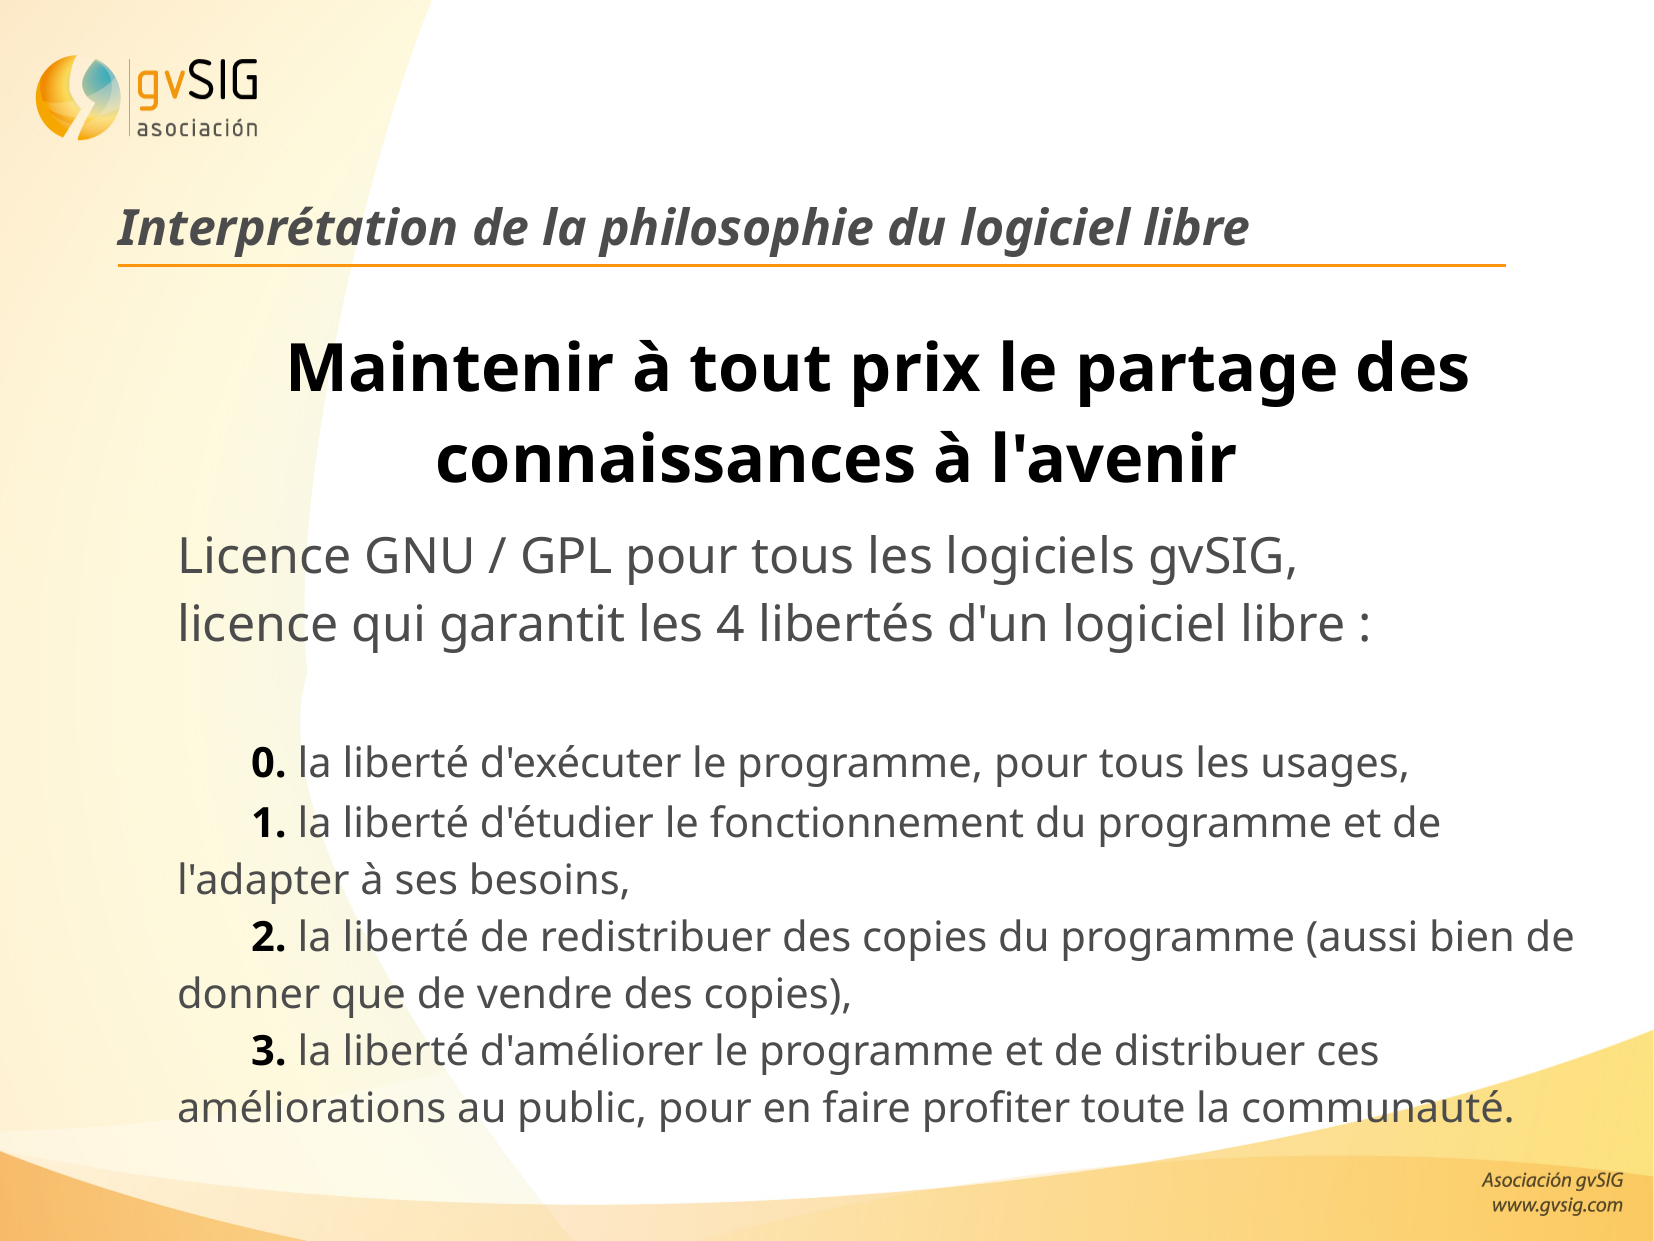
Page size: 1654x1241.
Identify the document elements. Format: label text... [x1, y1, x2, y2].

title Interprétation de la philosophie du logiciel libre [118, 177, 1607, 276]
text_box Licence GNU / GPL pour tous les logiciels gvSIG, licence qui garantit les 4 libertés d'un logiciel libre : 0. la liberté d'exécuter le programme, pour tous les usages, 1. la liberté d'étudier le fonctionnement du programme et de l'adapter à ses besoins, 2. la liberté de redistribuer des copies du programme (aussi bien de donner que de vendre des copies), 3. la liberté d'améliorer le programme et de distribuer ces améliorations au public, pour en faire profiter toute la communauté. [177, 565, 1625, 1090]
title Maintenir à tout prix le partage des connaissances à l'avenir [88, 333, 1595, 490]
picture [0, 0, 1654, 1241]
